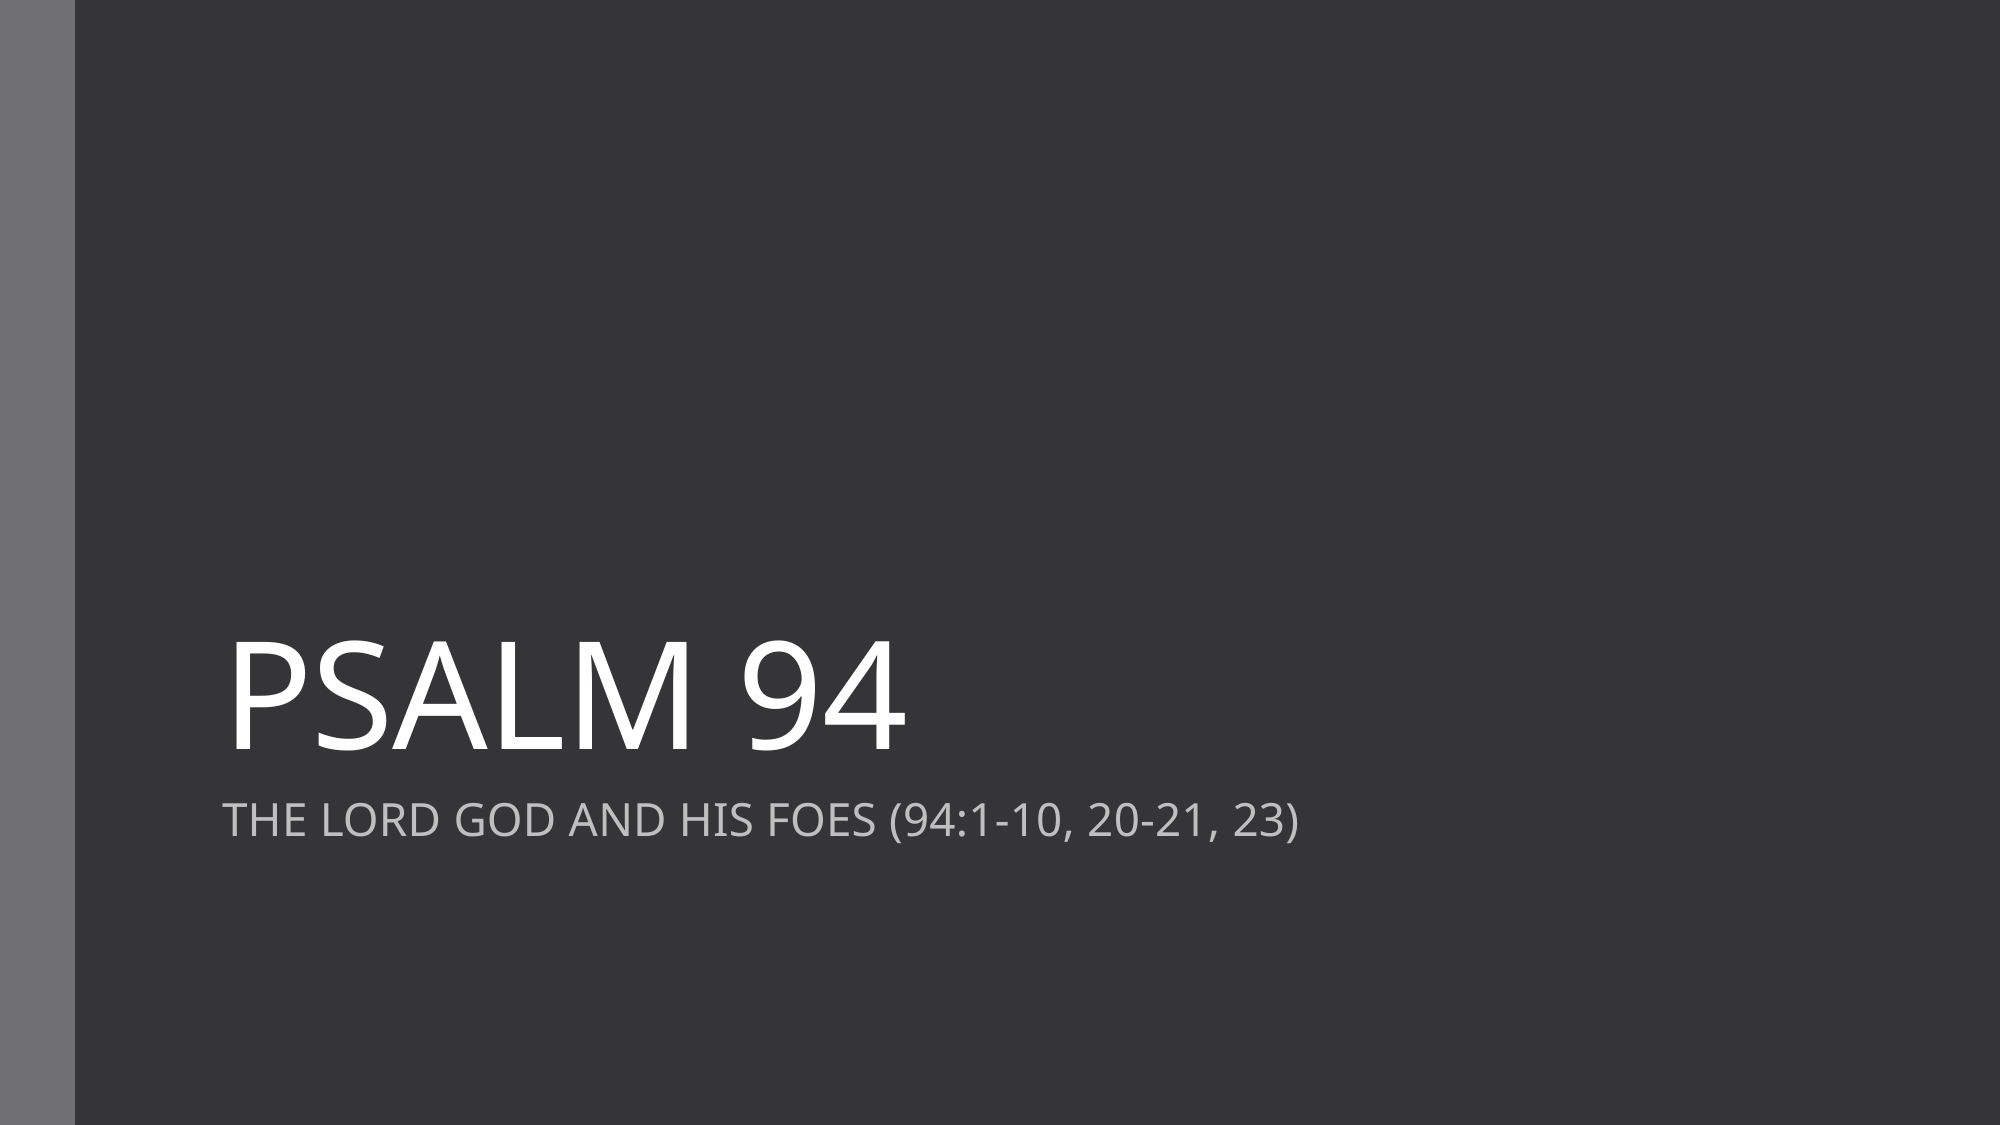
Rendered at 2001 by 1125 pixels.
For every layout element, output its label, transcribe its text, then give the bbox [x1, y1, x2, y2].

title PSALM 94 [206, 124, 1752, 787]
subtitle THE LORD GOD AND HIS FOES (94:1-10, 20-21, 23) [206, 787, 1752, 1066]
